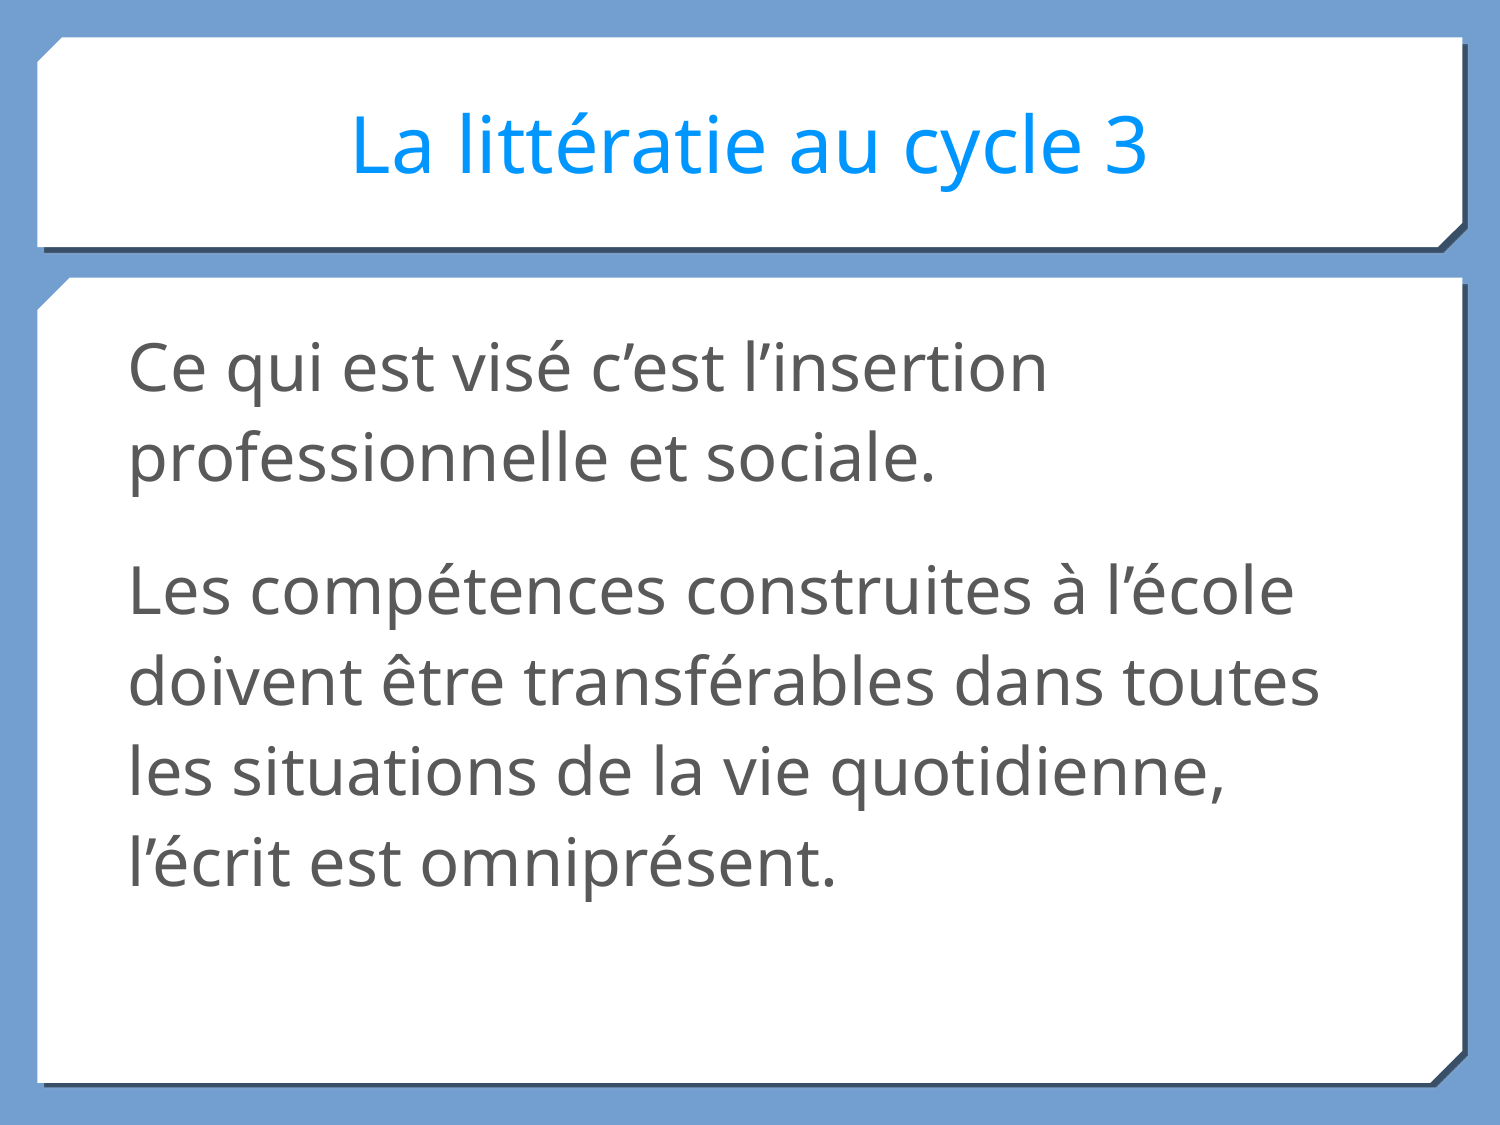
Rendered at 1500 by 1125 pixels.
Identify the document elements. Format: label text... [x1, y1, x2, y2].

list Ce qui est visé c’est l’insertion professionnelle et sociale. Les compétences construites à l’école doivent être transférables dans toutes les situations de la vie quotidienne, l’écrit est omniprésent. [127, 319, 1372, 978]
title La littératie au cycle 3 [127, 48, 1372, 236]
